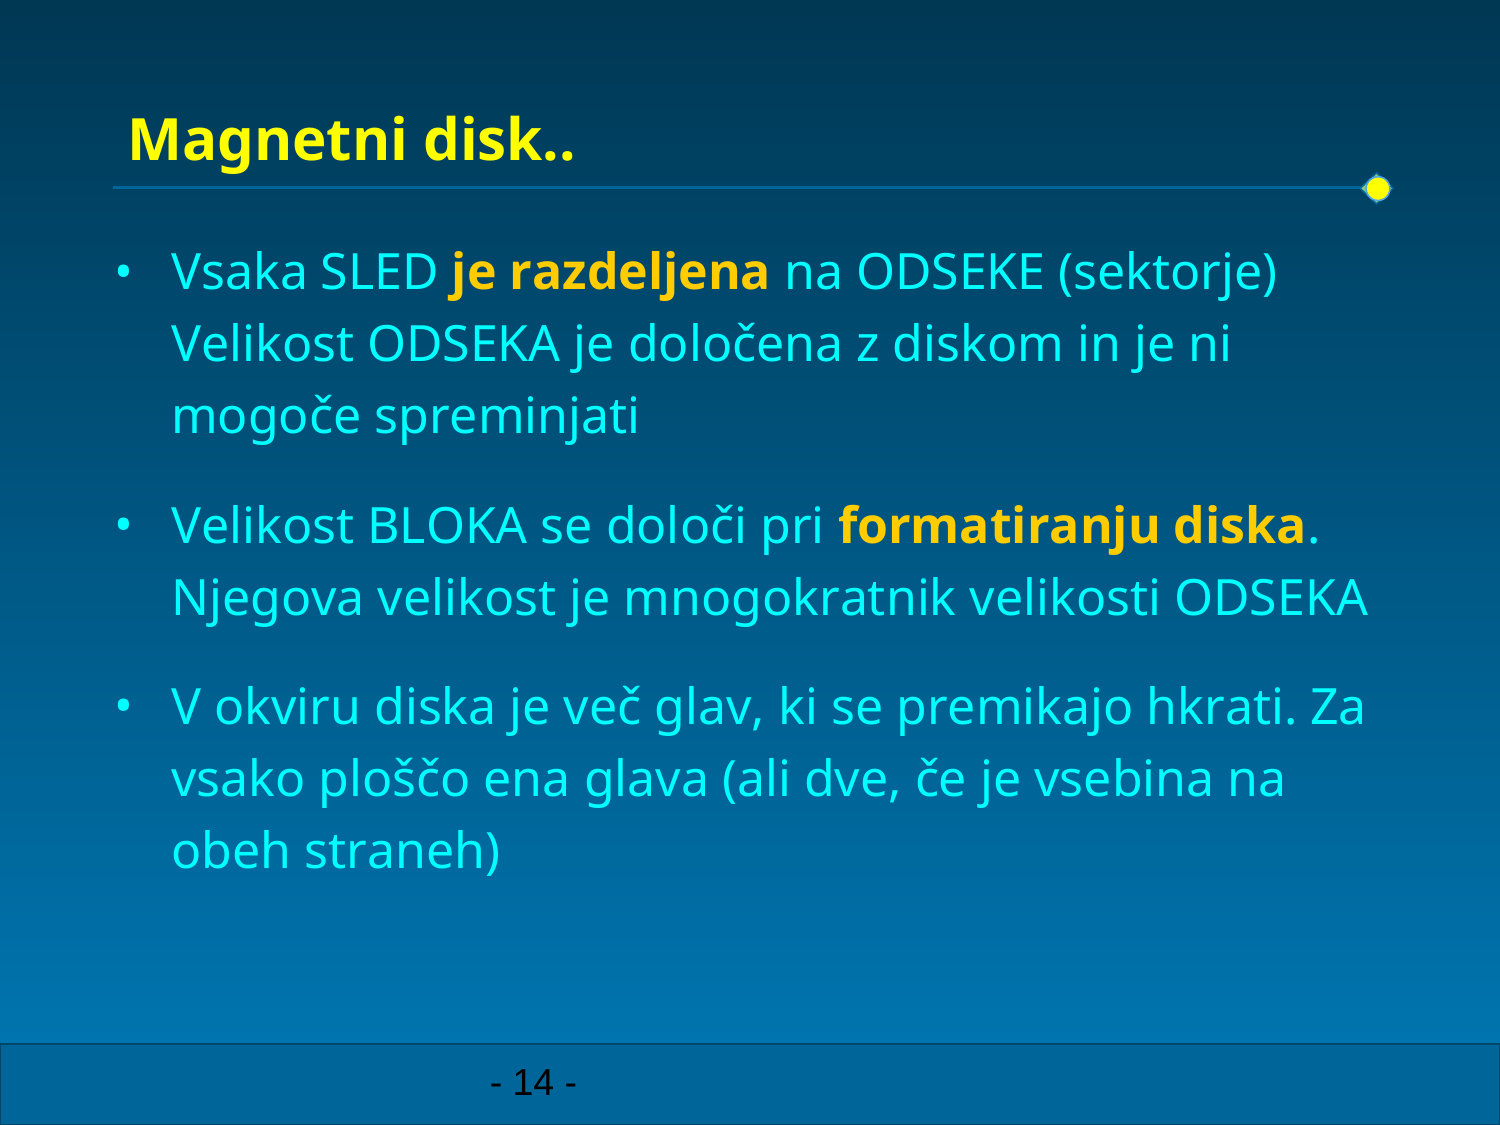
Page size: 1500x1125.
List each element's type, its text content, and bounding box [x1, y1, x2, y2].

title Magnetni disk.. [112, 94, 1388, 181]
list Vsaka SLED je razdeljena na ODSEKE (sektorje) Velikost ODSEKA je določena z diskom in je ni mogoče spreminjati Velikost BLOKA se določi pri formatiranju diska. Njegova velikost je mnogokratnik velikosti ODSEKA V okviru diska je več glav, ki se premikajo hkrati. Za vsako ploščo ena glava (ali dve, če je vsebina na obeh straneh) [100, 220, 1388, 1040]
